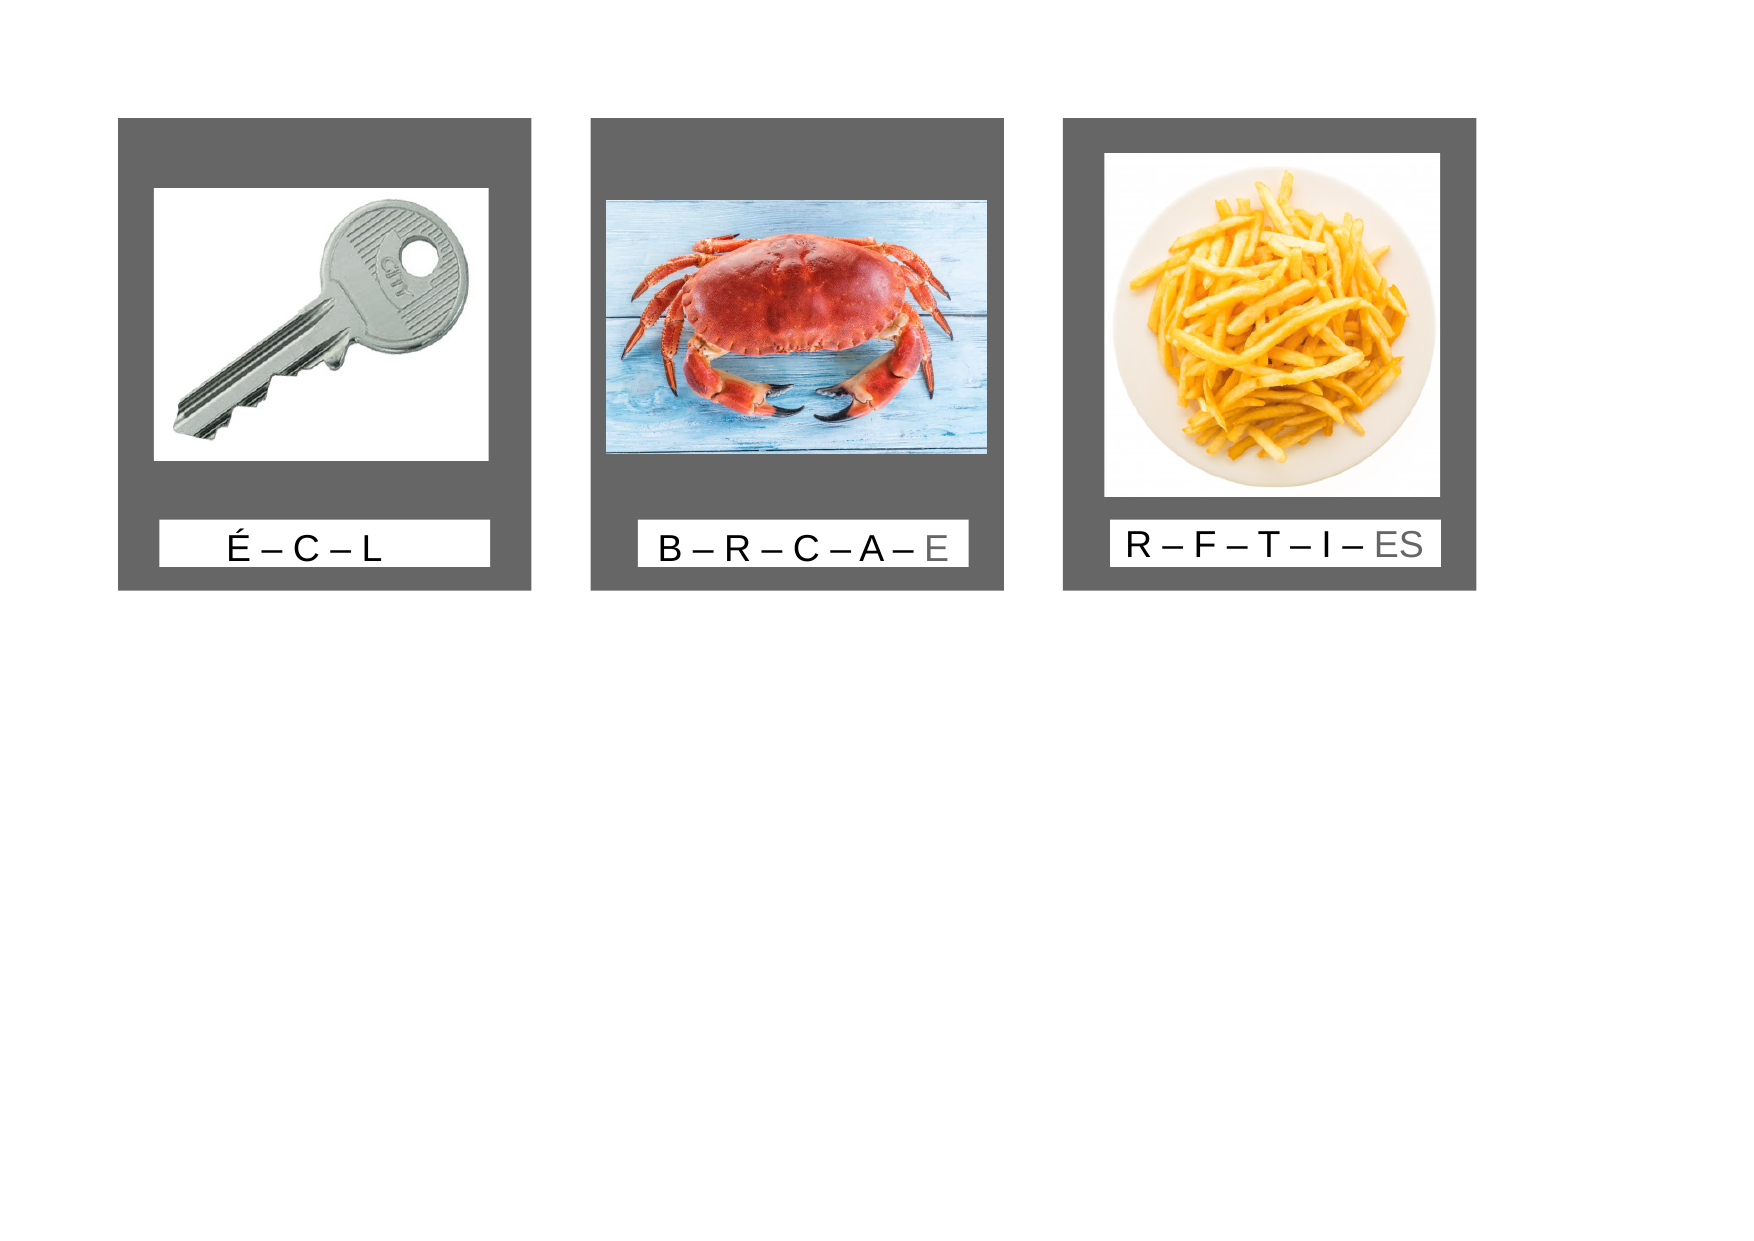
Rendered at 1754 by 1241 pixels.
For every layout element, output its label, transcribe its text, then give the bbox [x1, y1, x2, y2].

picture [606, 200, 987, 454]
text_box É – C – L [211, 519, 411, 577]
text_box [1062, 118, 1477, 591]
text_box R – F – T – I – ES [1110, 516, 1450, 615]
text_box [118, 118, 532, 591]
text_box B – R – C – A – E [642, 519, 975, 577]
picture [153, 188, 489, 461]
picture [1104, 153, 1441, 497]
text_box [590, 118, 1004, 591]
